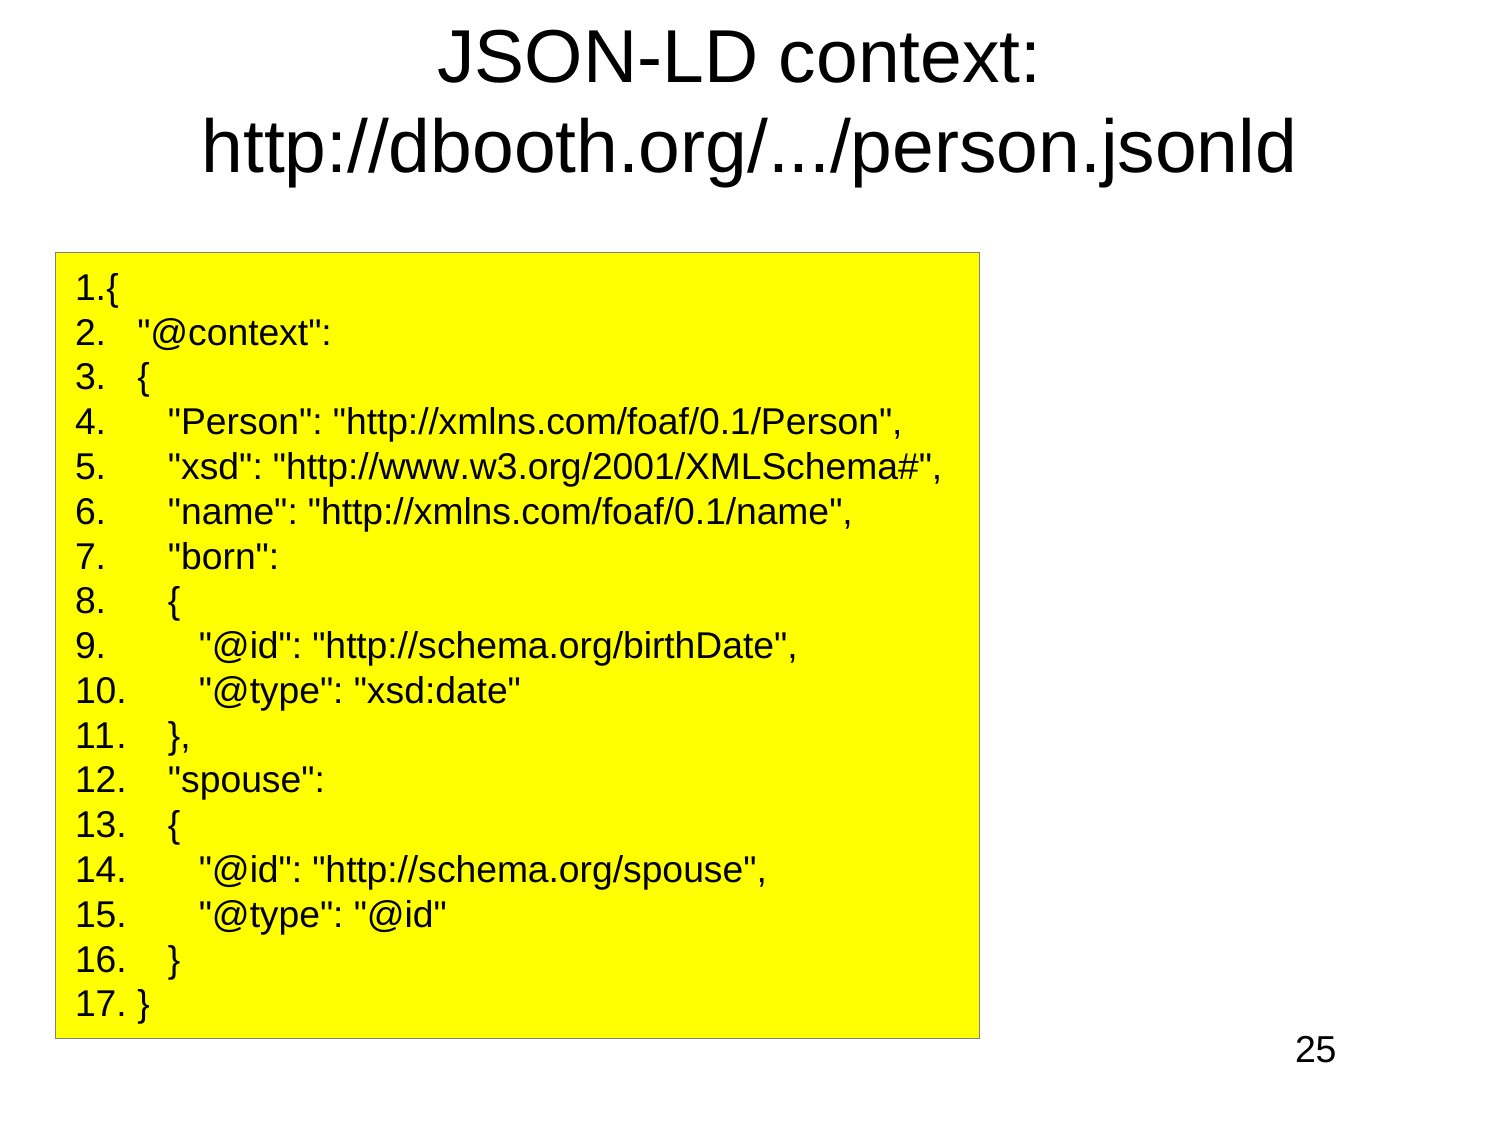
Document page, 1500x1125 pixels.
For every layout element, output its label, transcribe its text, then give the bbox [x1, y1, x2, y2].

list { "@context": { "Person": "http://xmlns.com/foaf/0.1/Person", "xsd": "http://www.w3.org/2001/XMLSchema#", "name": "http://xmlns.com/foaf/0.1/name", "born": { "@id": "http://schema.org/birthDate", "@type": "xsd:date" }, "spouse": { "@id": "http://schema.org/spouse", "@type": "@id" } } [75, 263, 1214, 1034]
title JSON-LD context: http://dbooth.org/.../person.jsonld [75, 3, 1425, 192]
text_box [55, 252, 980, 1039]
